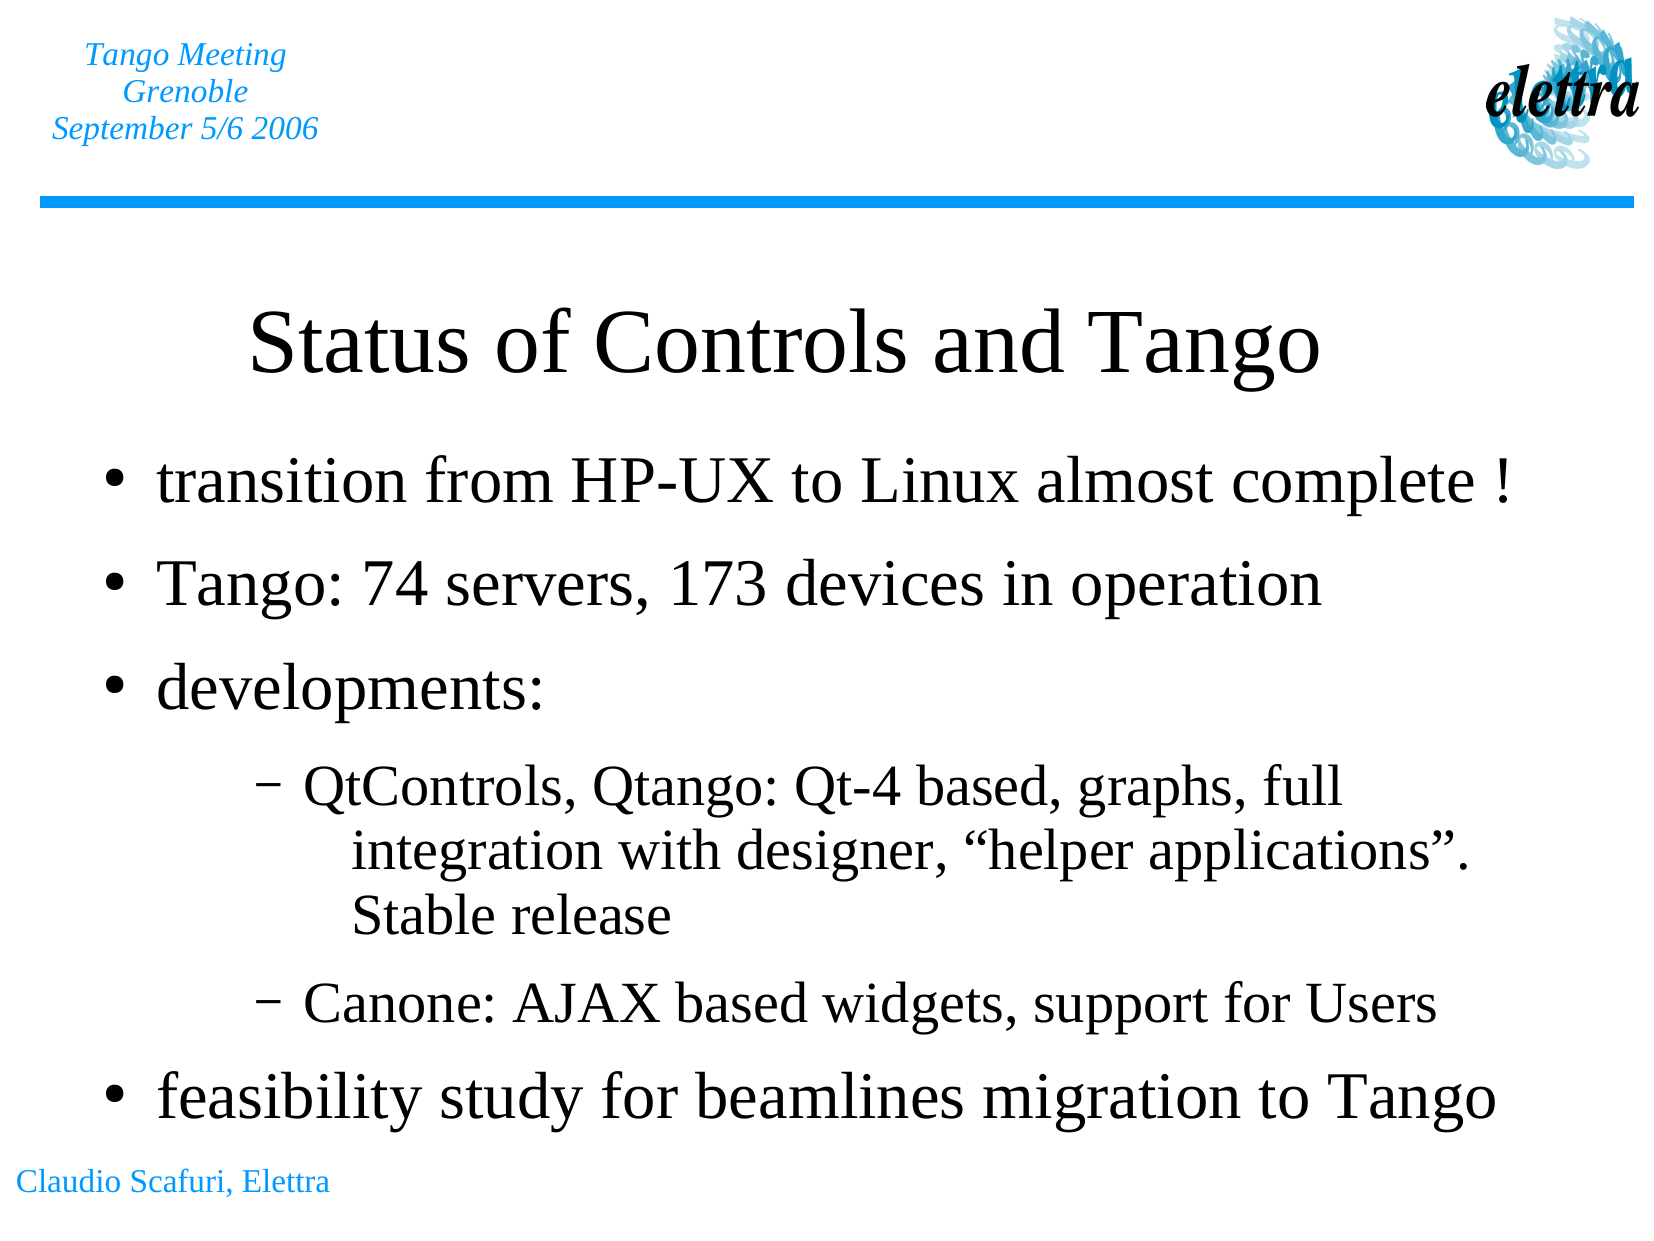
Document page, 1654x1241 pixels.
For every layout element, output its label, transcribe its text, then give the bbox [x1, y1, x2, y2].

picture [1486, 16, 1639, 169]
list transition from HP-UX to Linux almost complete ! Tango: 74 servers, 173 devices in operation developments: QtControls, Qtango: Qt-4 based, graphs, full integration with designer, “helper applications”. Stable release Canone: AJAX based widgets, support for Users feasibility study for beamlines migration to Tango [67, 442, 1582, 1114]
title Status of Controls and Tango [79, 238, 1492, 442]
